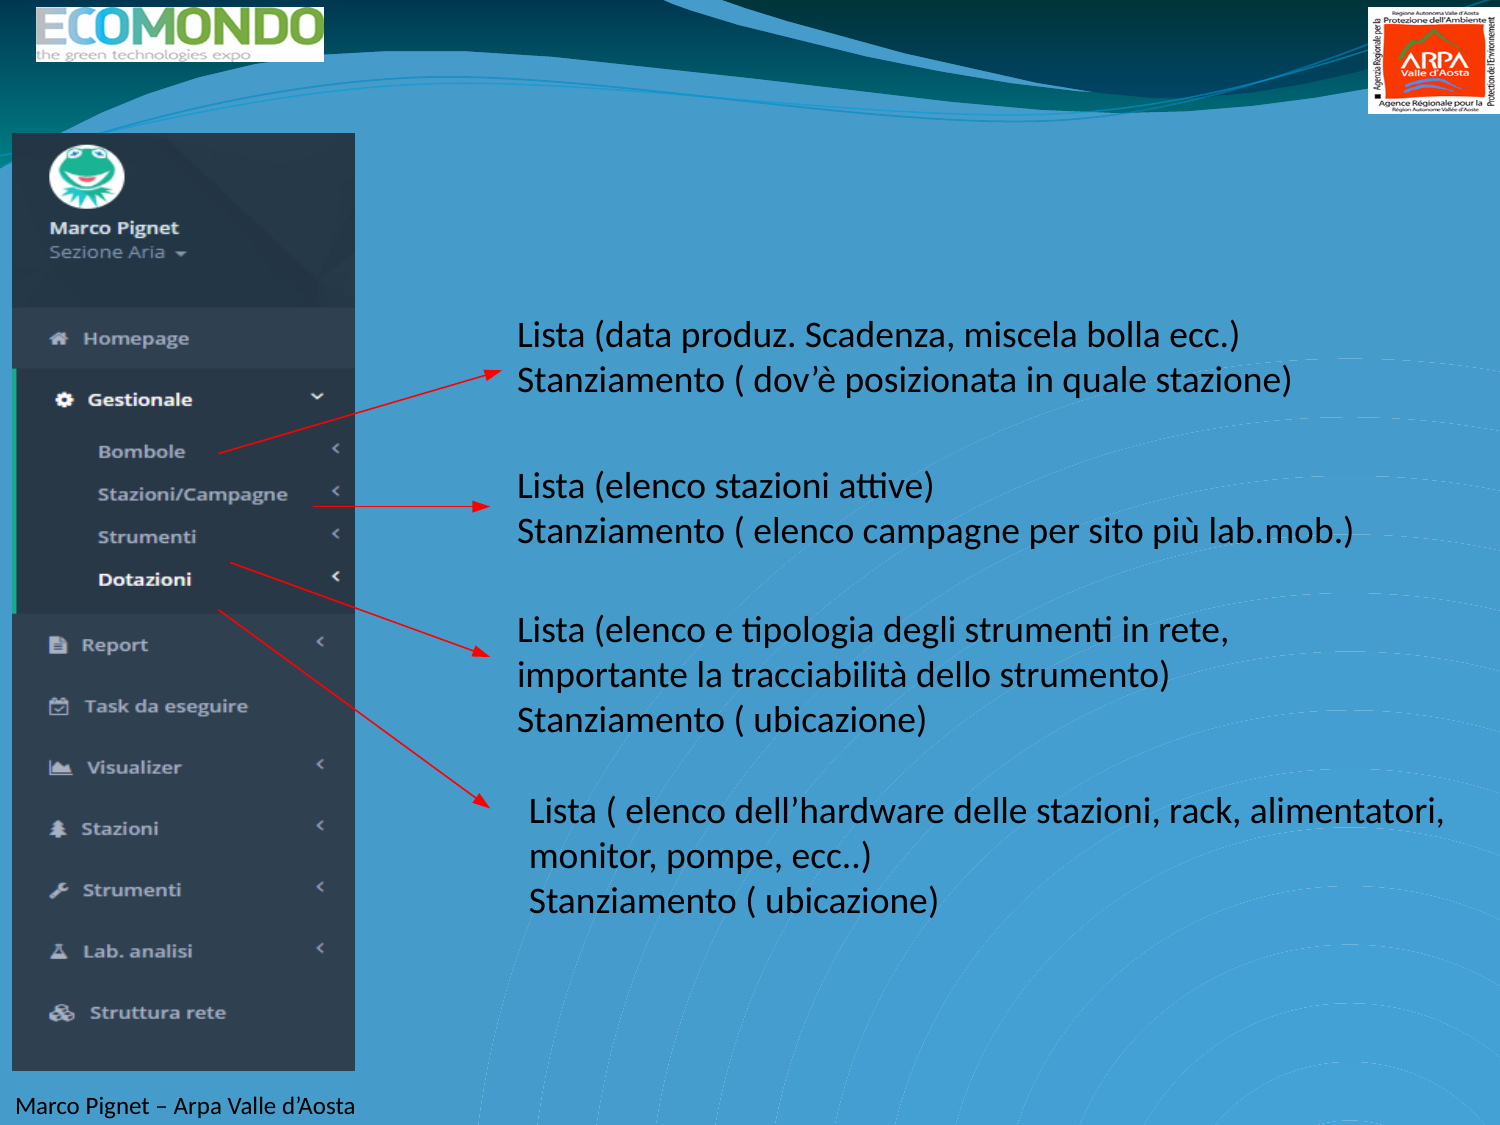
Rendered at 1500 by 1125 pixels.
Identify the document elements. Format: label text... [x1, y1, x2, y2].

text_box Lista (elenco e tipologia degli strumenti in rete, importante la tracciabilità dello strumento) Stanziamento ( ubicazione) [502, 597, 1424, 750]
text_box Lista ( elenco dell’hardware delle stazioni, rack, alimentatori, monitor, pompe, ecc..) Stanziamento ( ubicazione) [513, 779, 1483, 931]
picture [36, 6, 1500, 114]
picture [113, 125, 133, 131]
text_box Lista (elenco stazioni attive) Stanziamento ( elenco campagne per sito più lab.mob.) [502, 453, 1440, 560]
text_box Marco Pignet – Arpa Valle d’Aosta [0, 1082, 432, 1125]
text_box Lista (data produz. Scadenza, miscela bolla ecc.) Stanziamento ( dov’è posizionata in quale stazione) [502, 302, 1416, 409]
picture [11, 132, 355, 1071]
